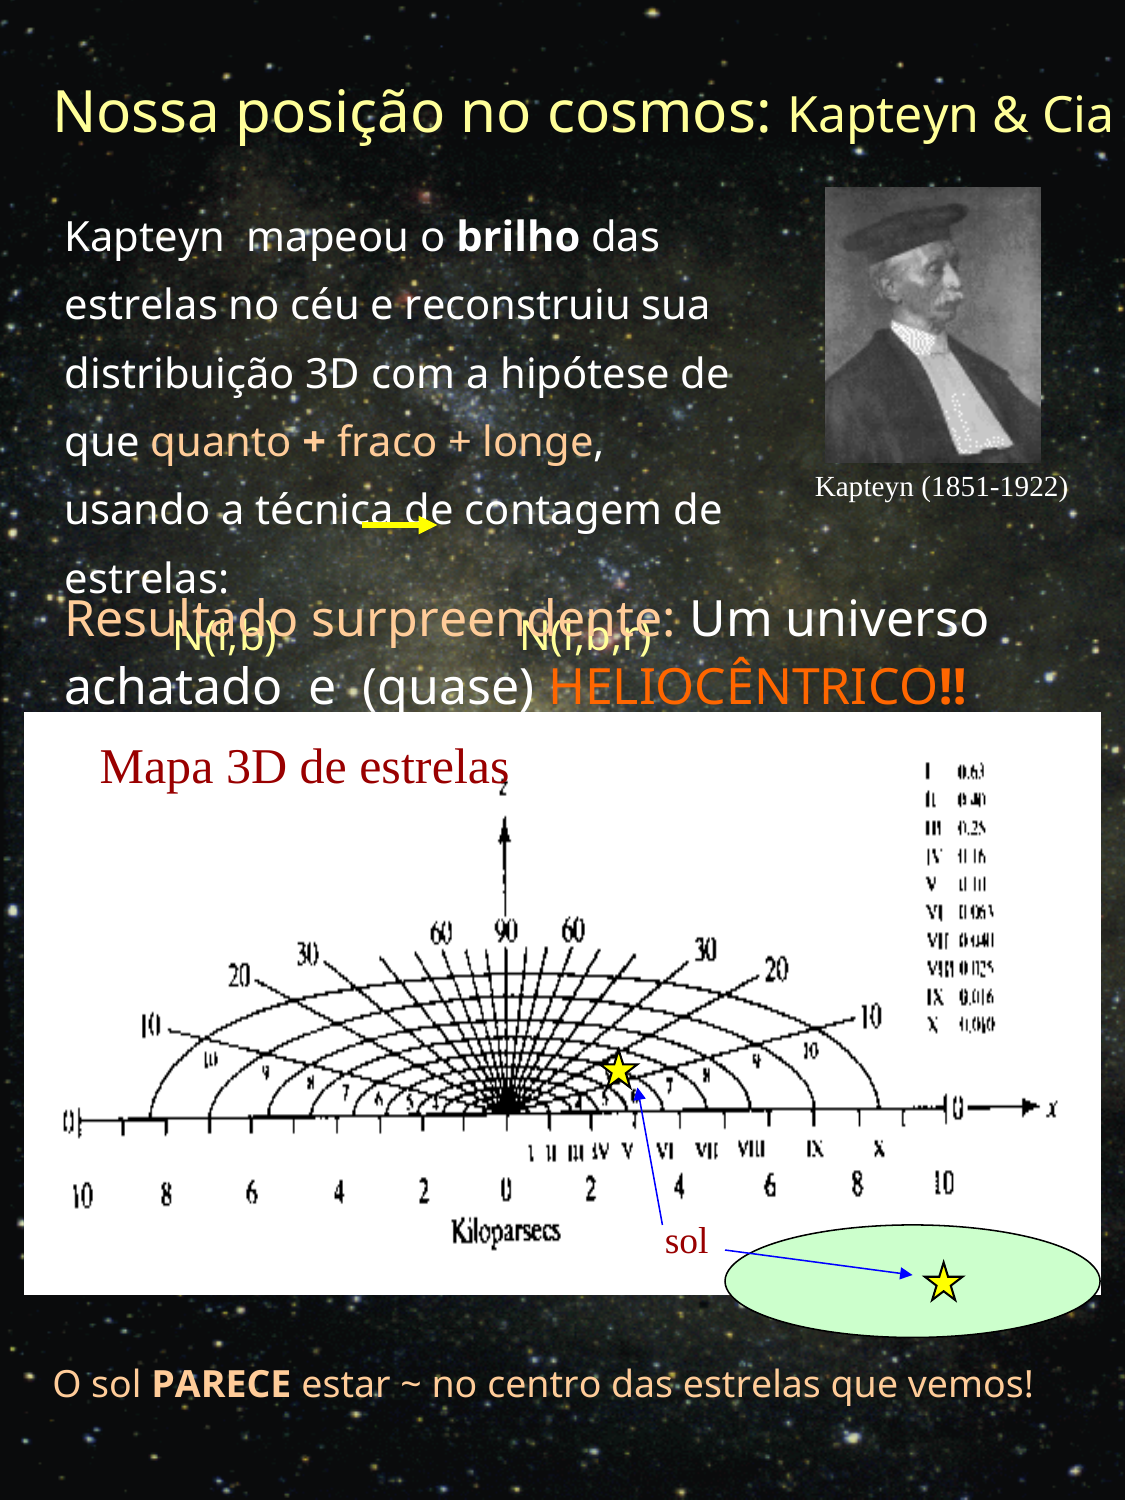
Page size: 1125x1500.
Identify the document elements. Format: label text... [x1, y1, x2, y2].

picture [825, 187, 1041, 463]
text_box Mapa 3D de estrelas [84, 731, 538, 803]
text_box [725, 1224, 1101, 1338]
chart [24, 712, 1101, 1295]
text_box sol [649, 1212, 724, 1270]
text_box Kapteyn (1851-1922) [799, 462, 1084, 511]
text_box [599, 1049, 638, 1088]
text_box Kapteyn mapeou o brilho das estrelas no céu e reconstruiu sua distribuição 3D com a hipótese de que quanto + fraco + longe, usando a técnica de contagem de estrelas: N(l,b) N(l,b,r) [50, 187, 776, 574]
chart [1096, 1282, 1101, 1295]
text_box Nossa posição no cosmos: Kapteyn & Cia [37, 62, 1125, 158]
text_box O sol PARECE estar ~ no centro das estrelas que vemos! [37, 1349, 1088, 1417]
text_box Resultado surpreendente: Um universo achatado e (quase) HELIOCÊNTRICO!! [50, 574, 1026, 727]
